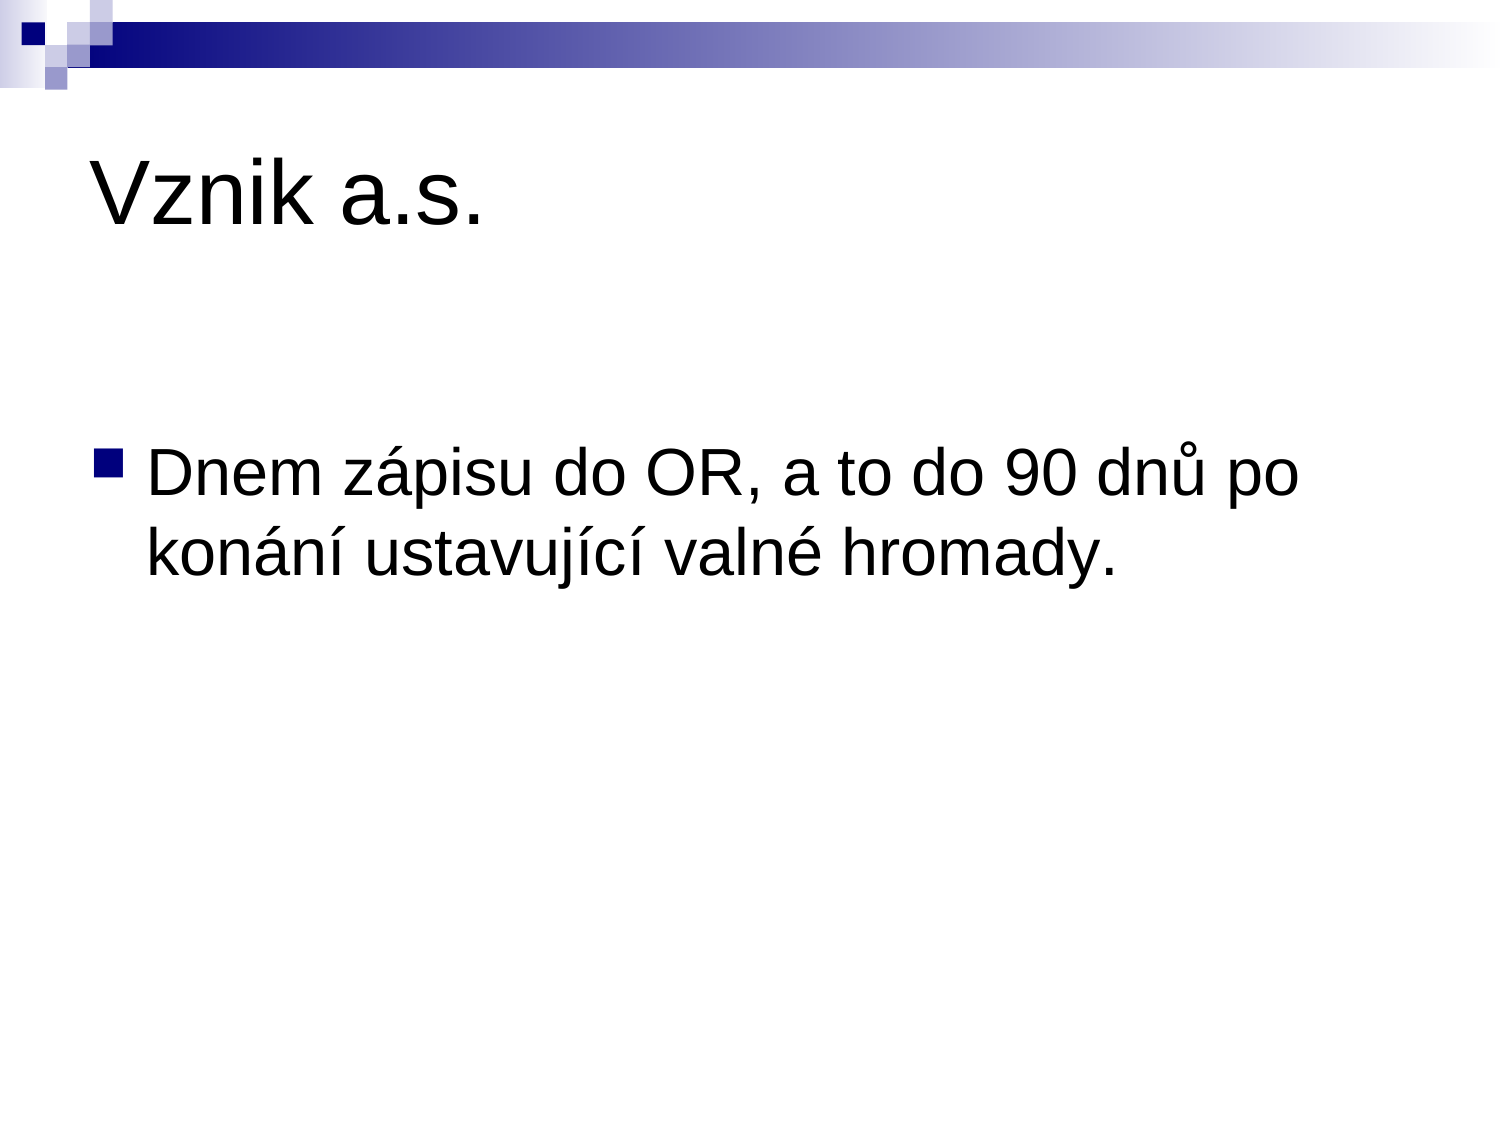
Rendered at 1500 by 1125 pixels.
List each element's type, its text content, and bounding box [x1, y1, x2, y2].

title Vznik a.s. [75, 75, 1426, 301]
list Dnem zápisu do OR, a to do 90 dnů po konání ustavující valné hromady. [75, 324, 1426, 963]
